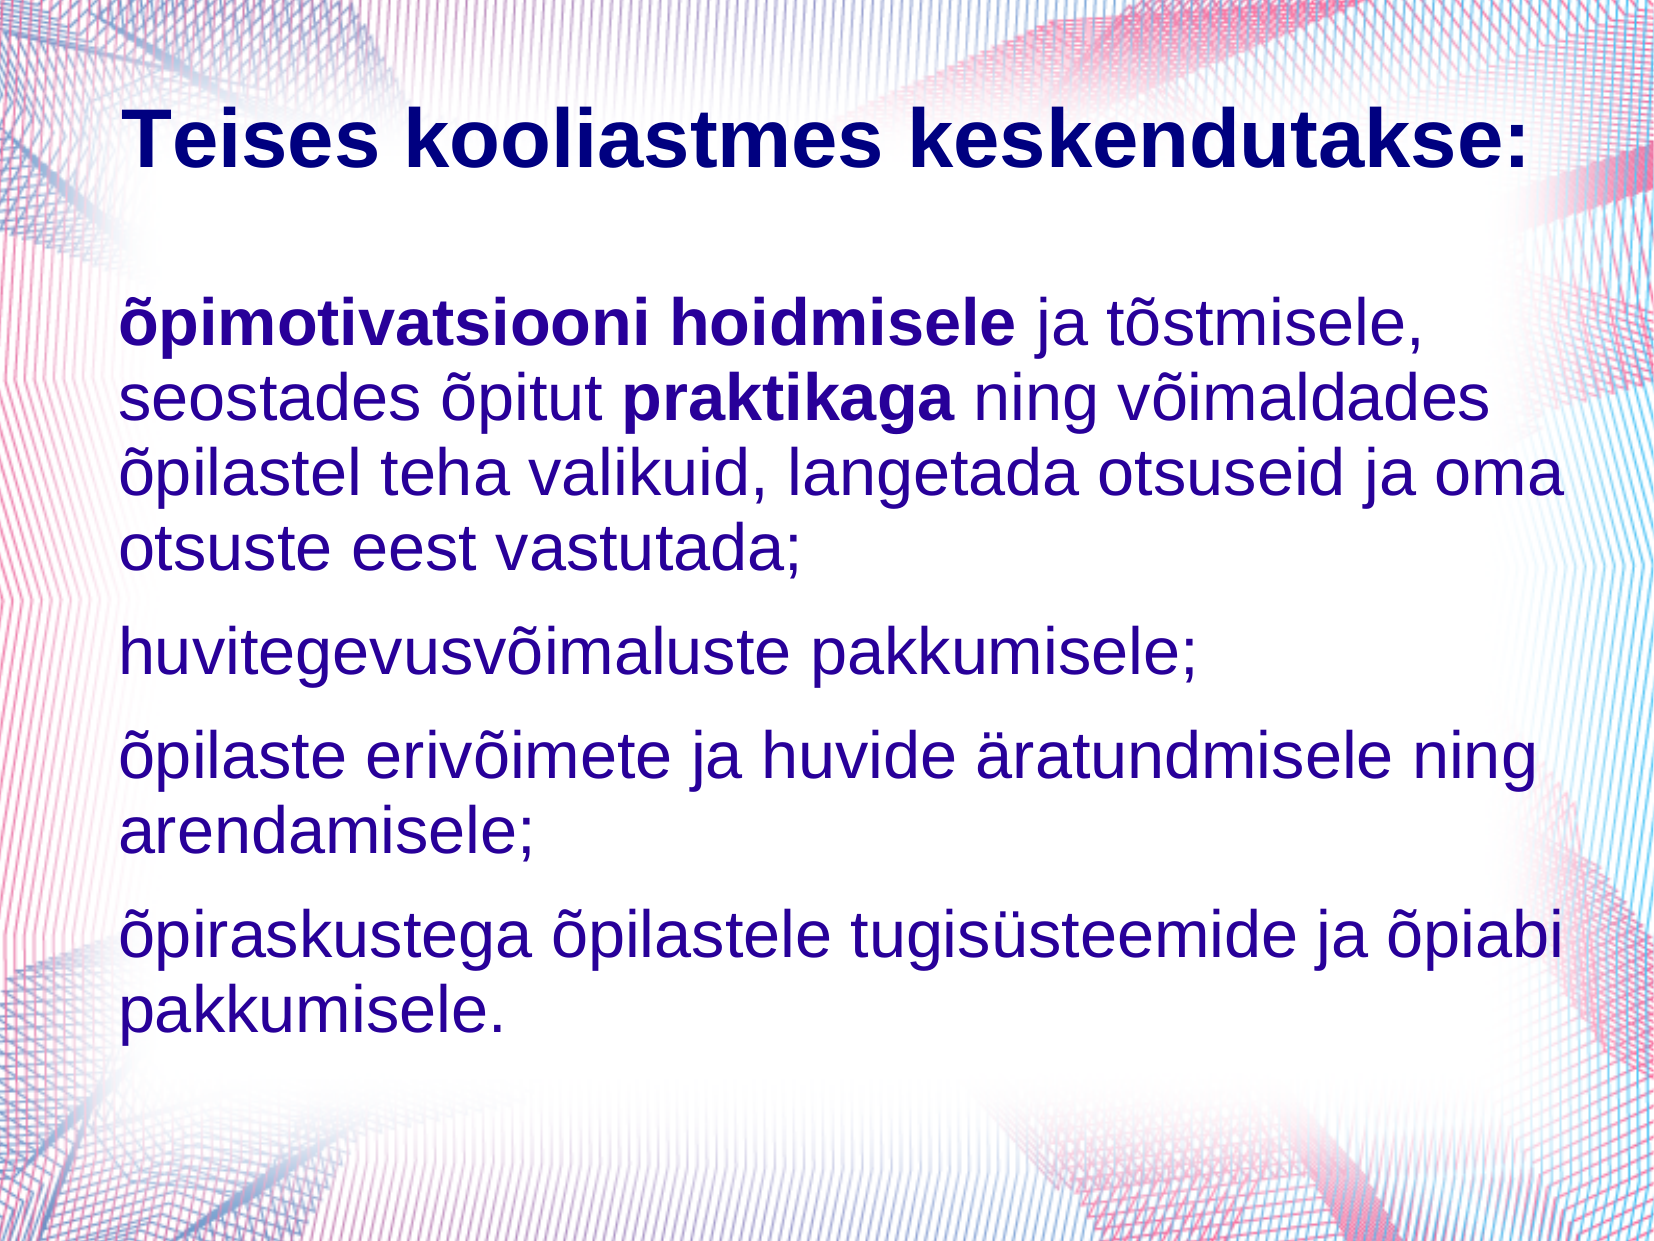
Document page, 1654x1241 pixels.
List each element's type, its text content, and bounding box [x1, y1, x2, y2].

list õpimotivatsiooni hoidmisele ja tõstmisele, seostades õpitut praktikaga ning võimaldades õpilastel teha valikuid, langetada otsuseid ja oma otsuste eest vastutada; huvitegevusvõimaluste pakkumisele; õpilaste erivõimete ja huvide äratundmisele ning arendamisele; õpiraskustega õpilastele tugisüsteemide ja õpiabi pakkumisele. [118, 285, 1607, 1241]
title Teises kooliastmes keskendutakse: [82, 49, 1571, 257]
picture [0, 0, 1654, 1241]
